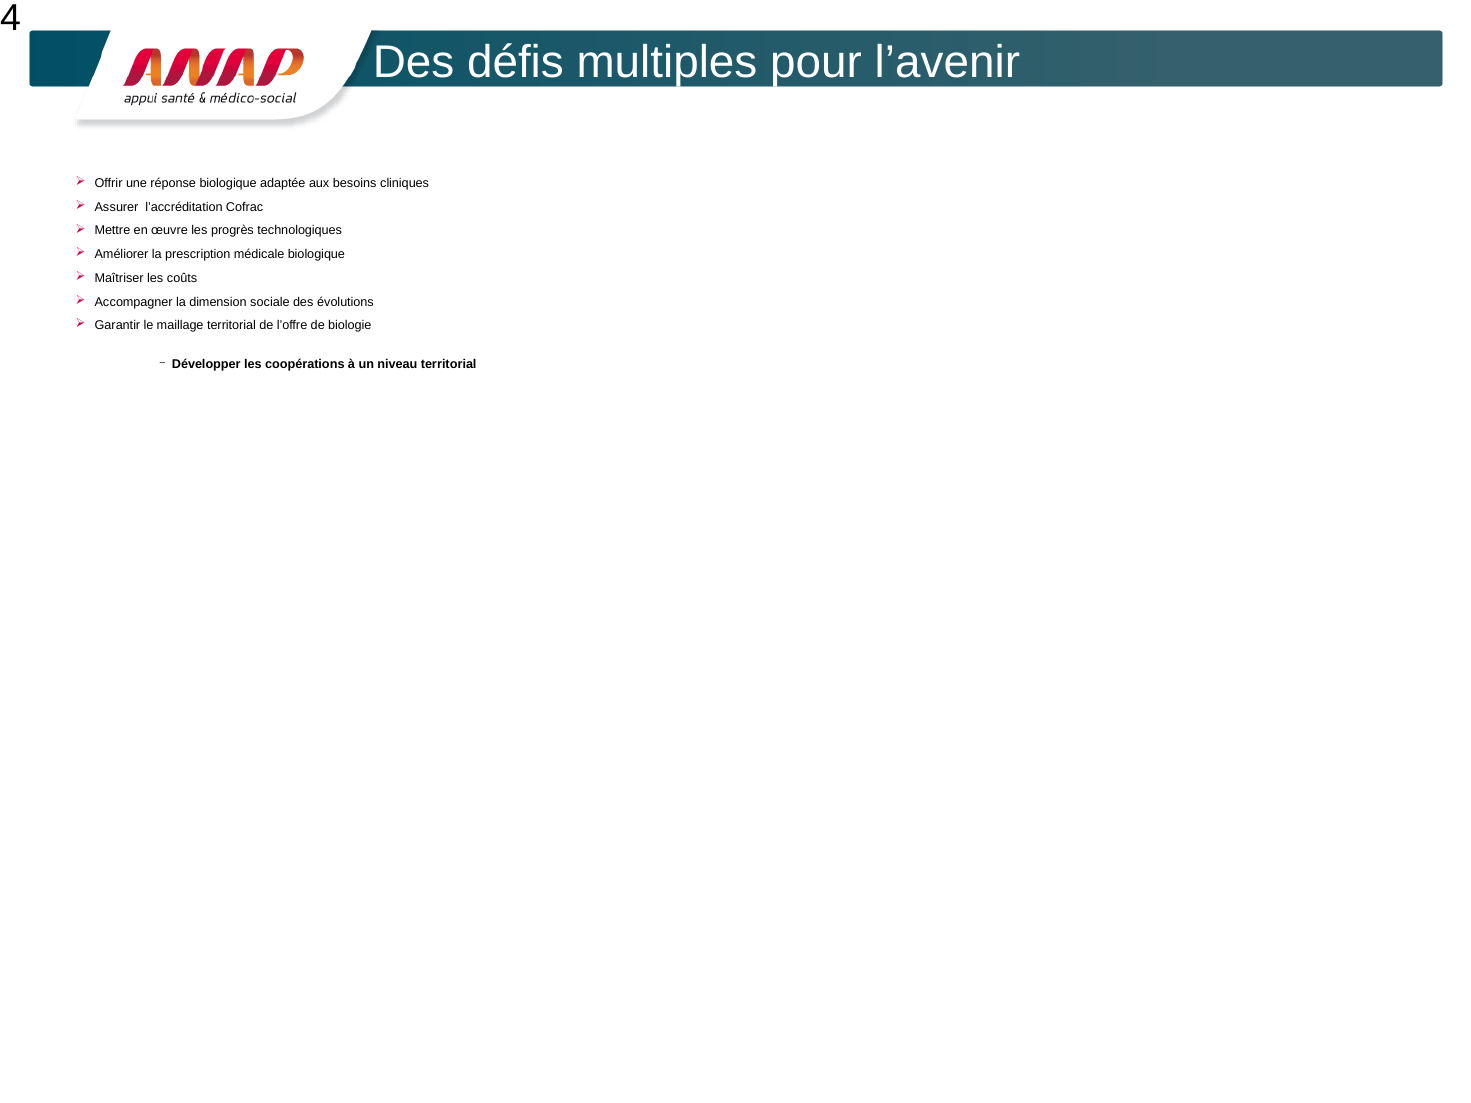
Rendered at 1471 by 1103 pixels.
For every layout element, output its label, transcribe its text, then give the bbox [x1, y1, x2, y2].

title Des défis multiples pour l’avenir [372, 31, 1442, 216]
picture [0, 0, 1471, 155]
list Offrir une réponse biologique adaptée aux besoins cliniques Assurer l’accréditation Cofrac Mettre en œuvre les progrès technologiques Améliorer la prescription médicale biologique Maîtriser les coûts Accompagner la dimension sociale des évolutions Garantir le maillage territorial de l’offre de biologie Développer les coopérations à un niveau territorial [75, 173, 1434, 374]
